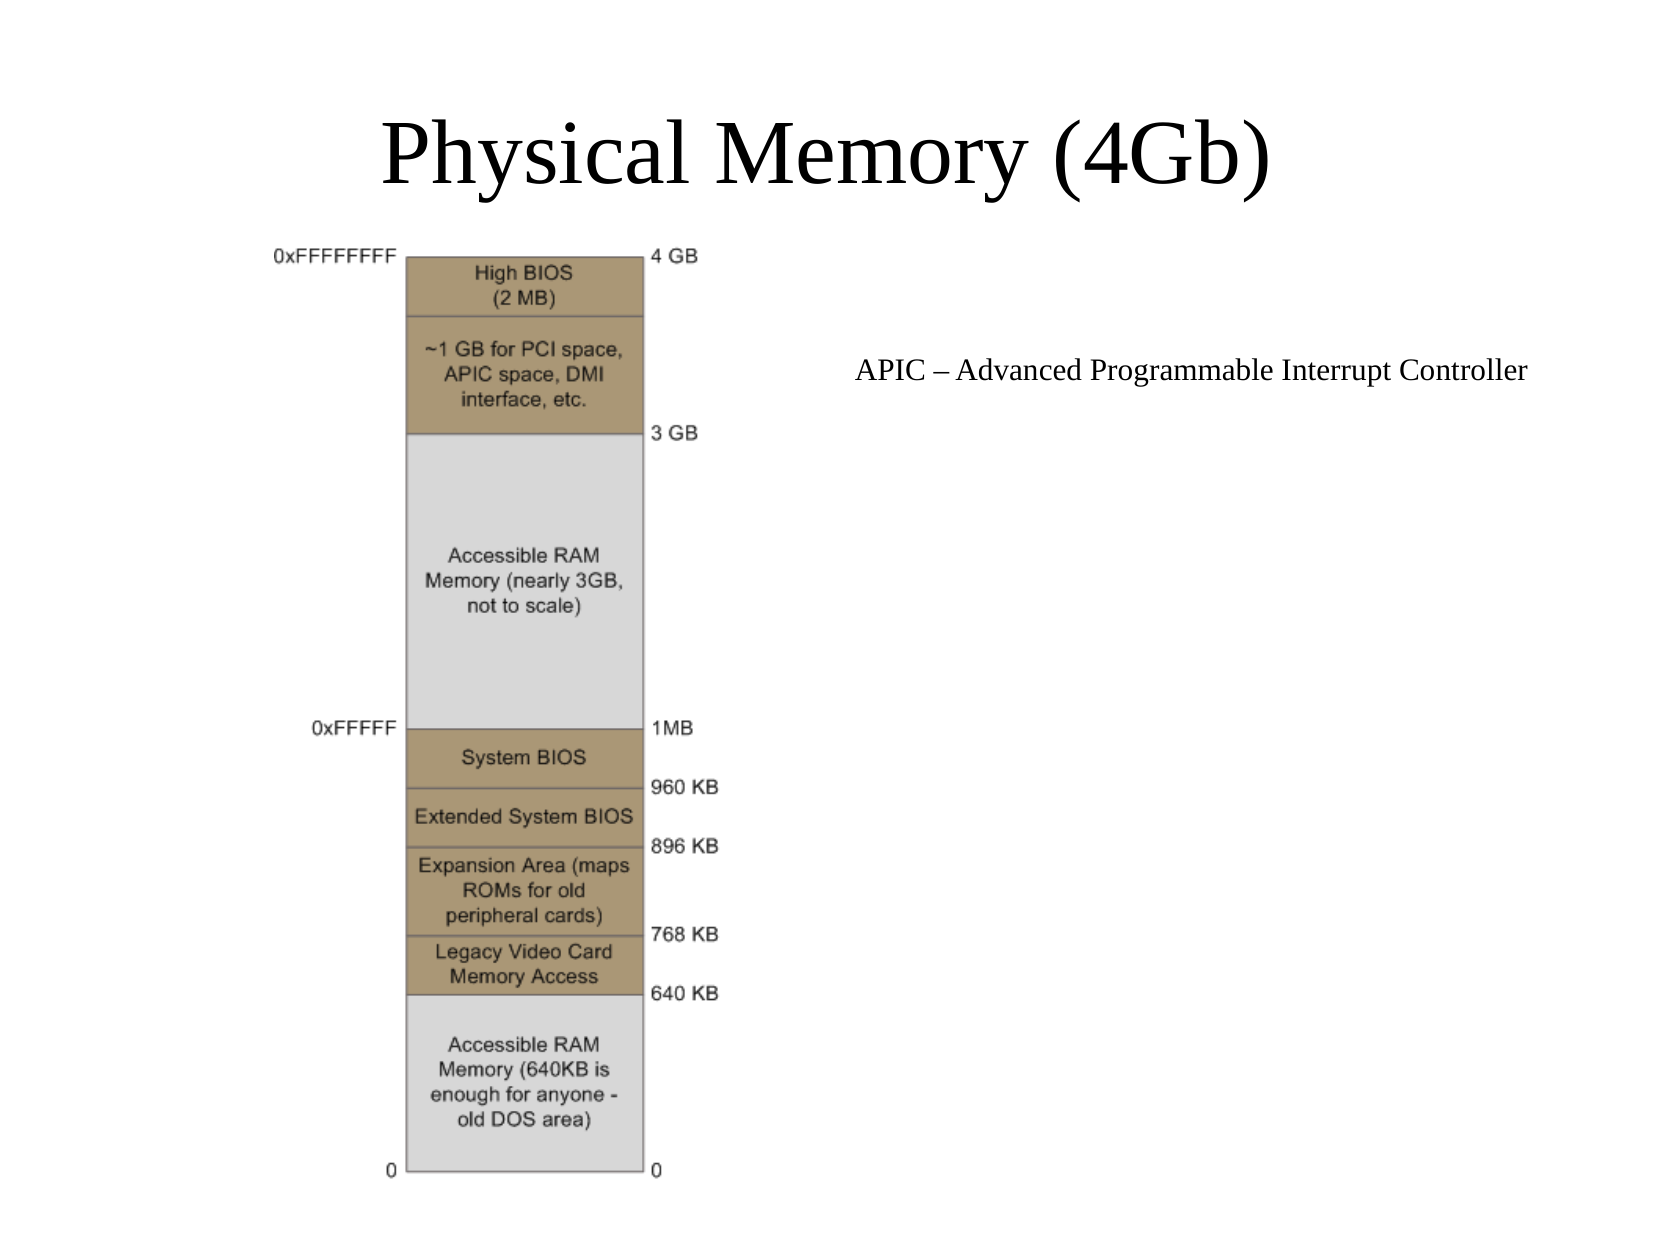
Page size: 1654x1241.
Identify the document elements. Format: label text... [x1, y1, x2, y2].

picture [274, 241, 721, 1186]
text_box APIC – Advanced Programmable Interrupt Controller [840, 345, 1602, 396]
title Physical Memory (4Gb) [82, 49, 1571, 257]
